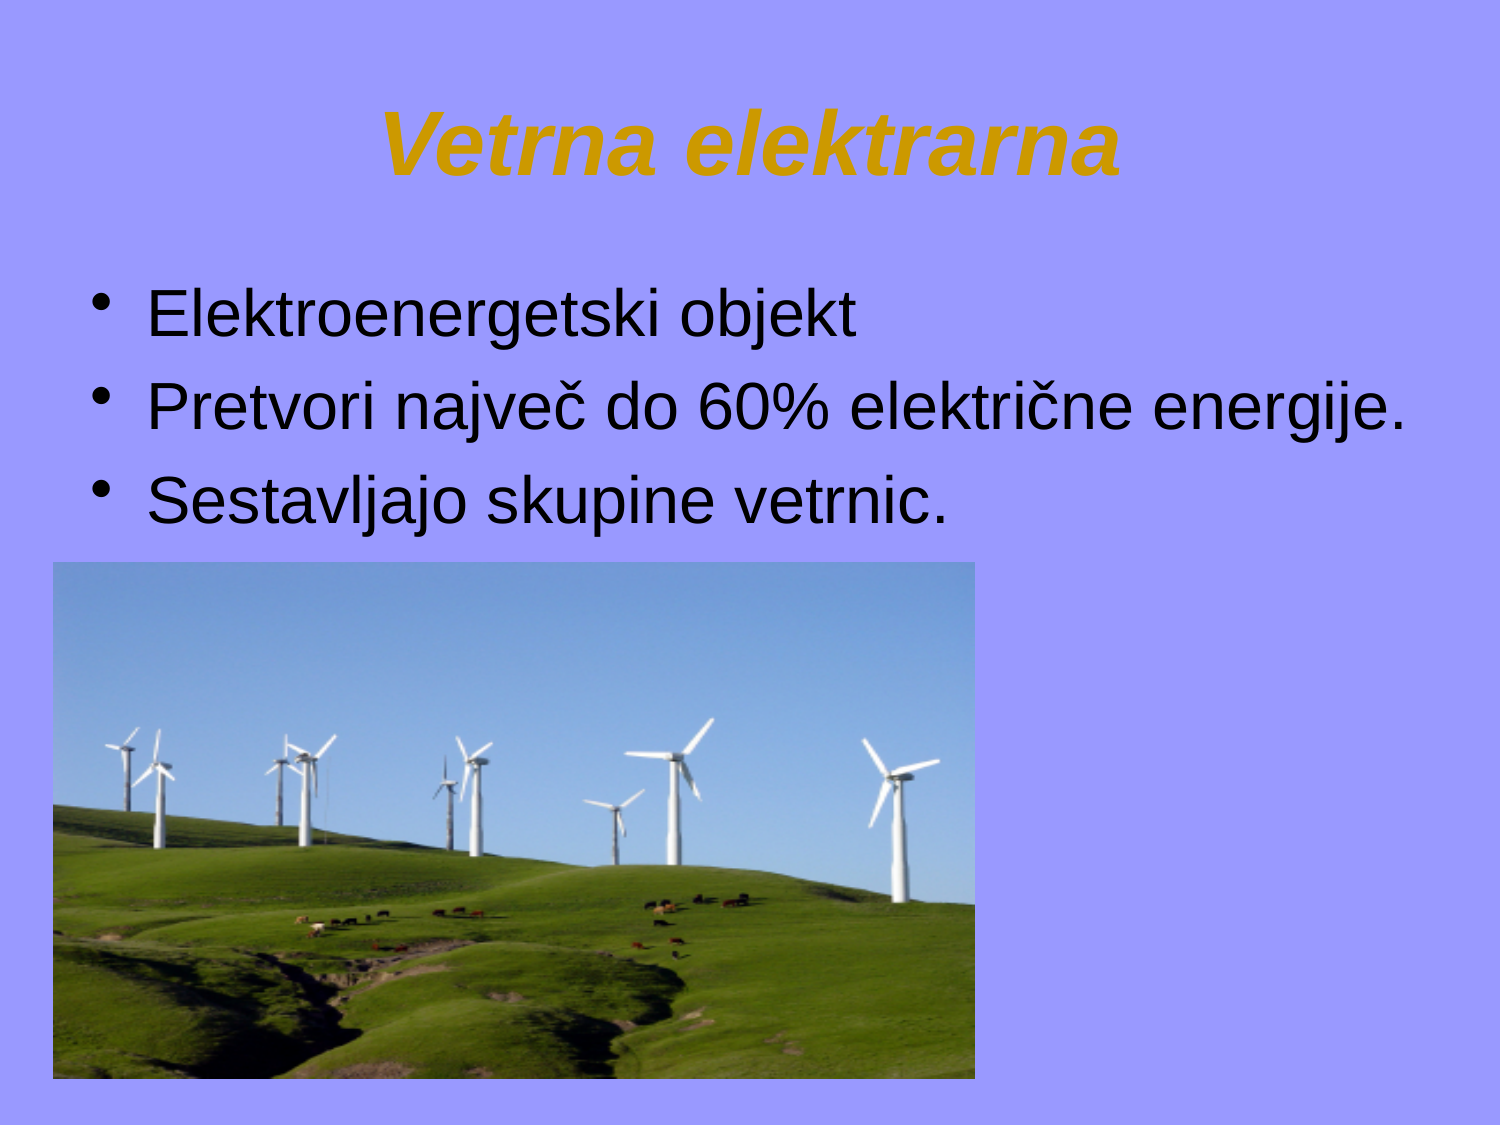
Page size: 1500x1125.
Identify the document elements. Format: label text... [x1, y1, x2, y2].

title Vetrna elektrarna [75, 45, 1425, 233]
list Elektroenergetski objekt Pretvori največ do 60% električne energije. Sestavljajo skupine vetrnic. [75, 262, 1425, 1005]
picture [53, 562, 975, 1079]
